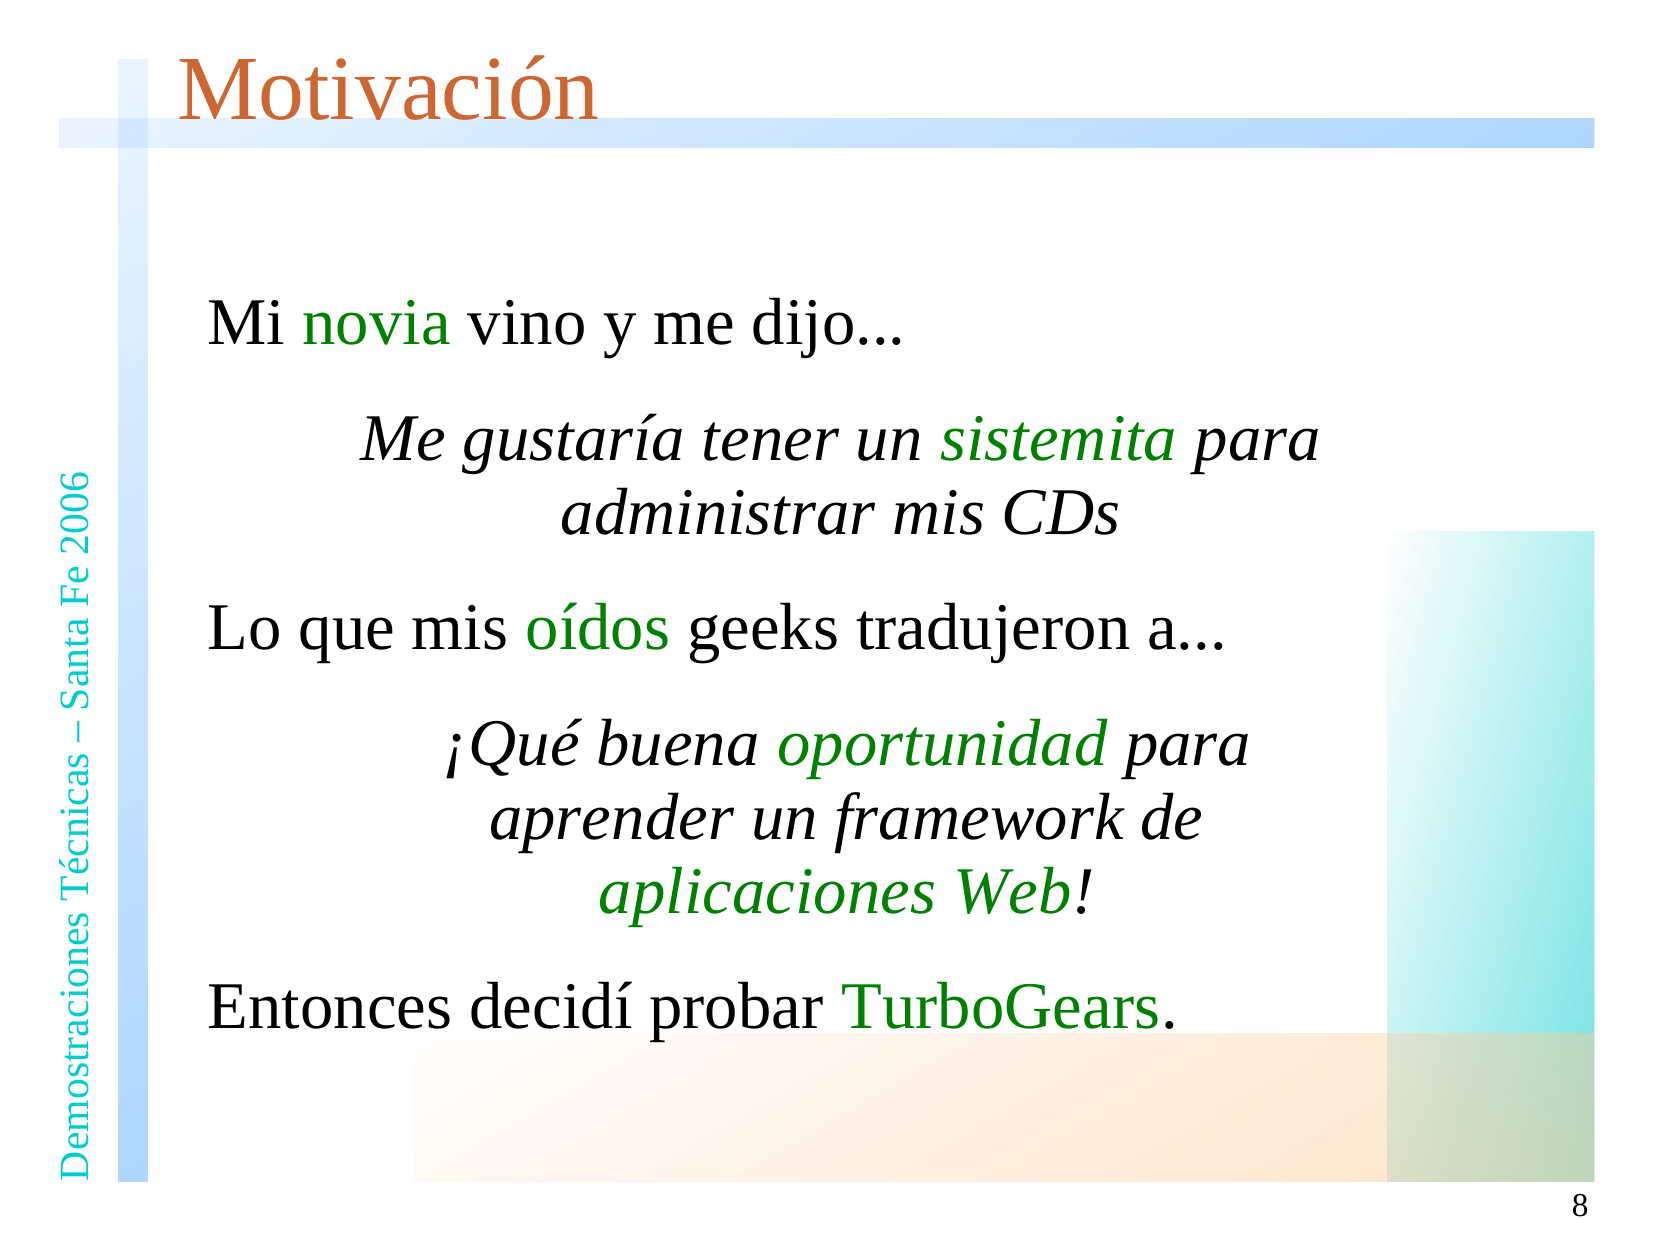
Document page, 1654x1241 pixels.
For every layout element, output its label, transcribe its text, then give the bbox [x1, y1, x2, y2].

title Motivación [177, 25, 1595, 147]
subtitle Mi novia vino y me dijo... Me gustaría tener un sistemita para administrar mis CDs Lo que mis oídos geeks tradujeron a... ¡Qué buena oportunidad para aprender un framework de aplicaciones Web! Entonces decidí probar TurboGears. [147, 147, 1595, 1181]
